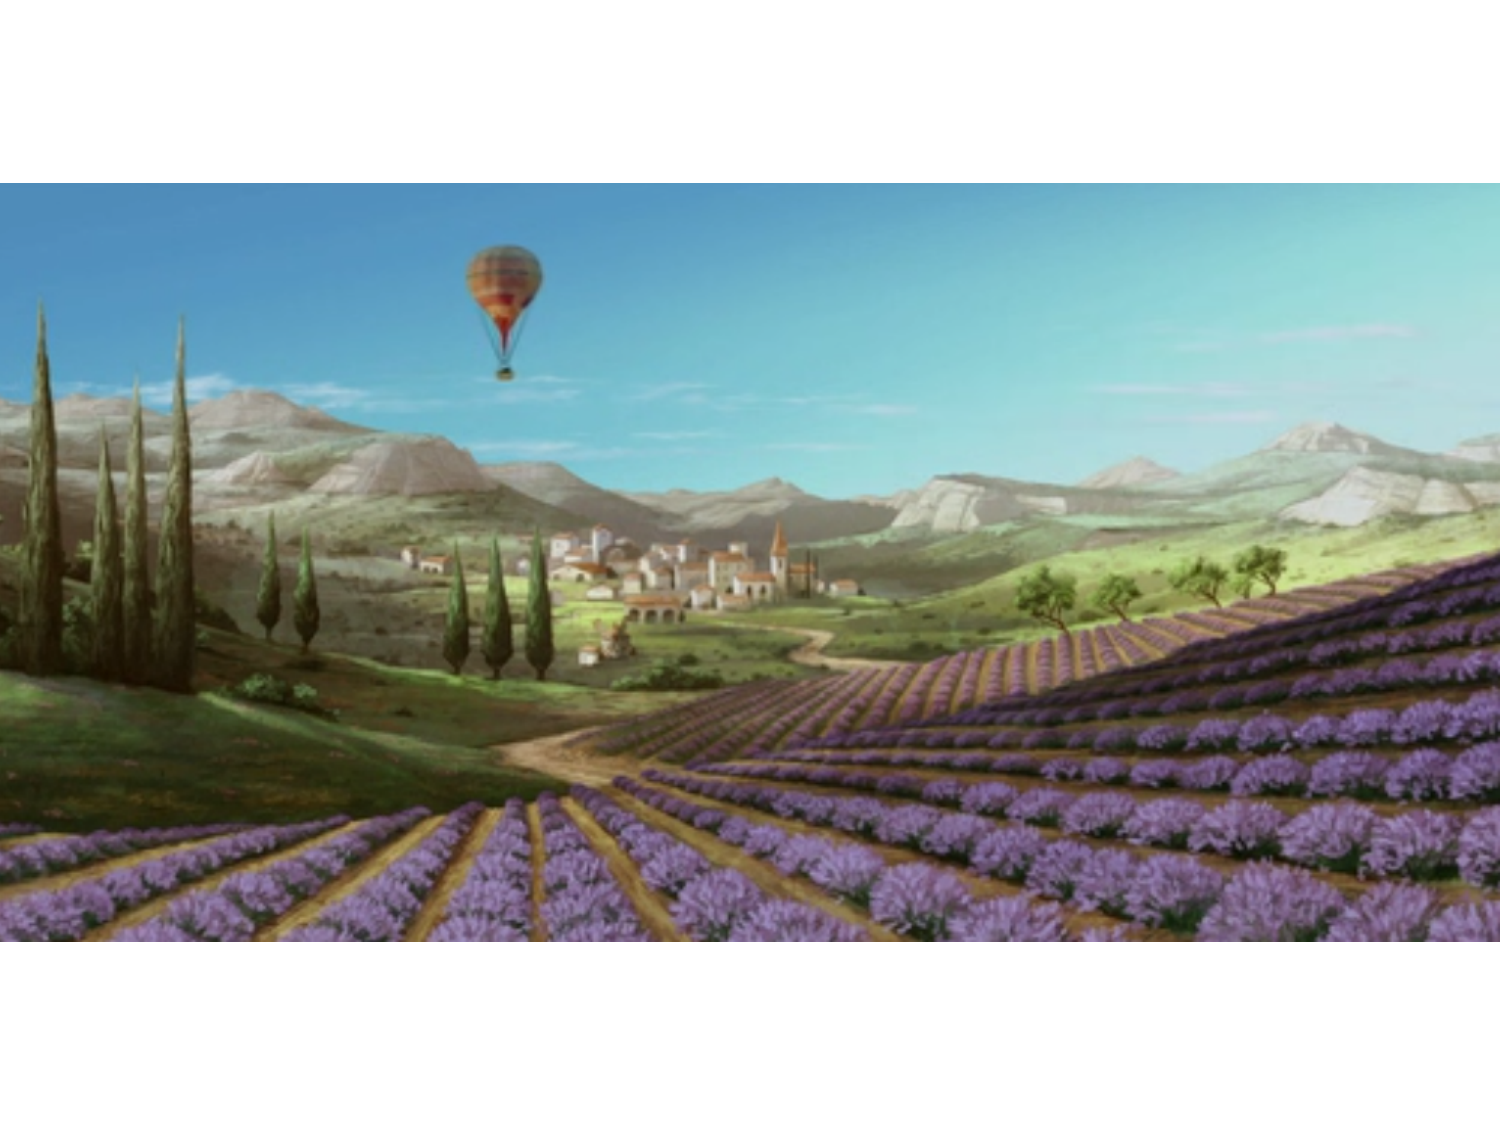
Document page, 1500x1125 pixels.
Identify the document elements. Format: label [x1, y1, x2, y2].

picture [0, 183, 1500, 942]
